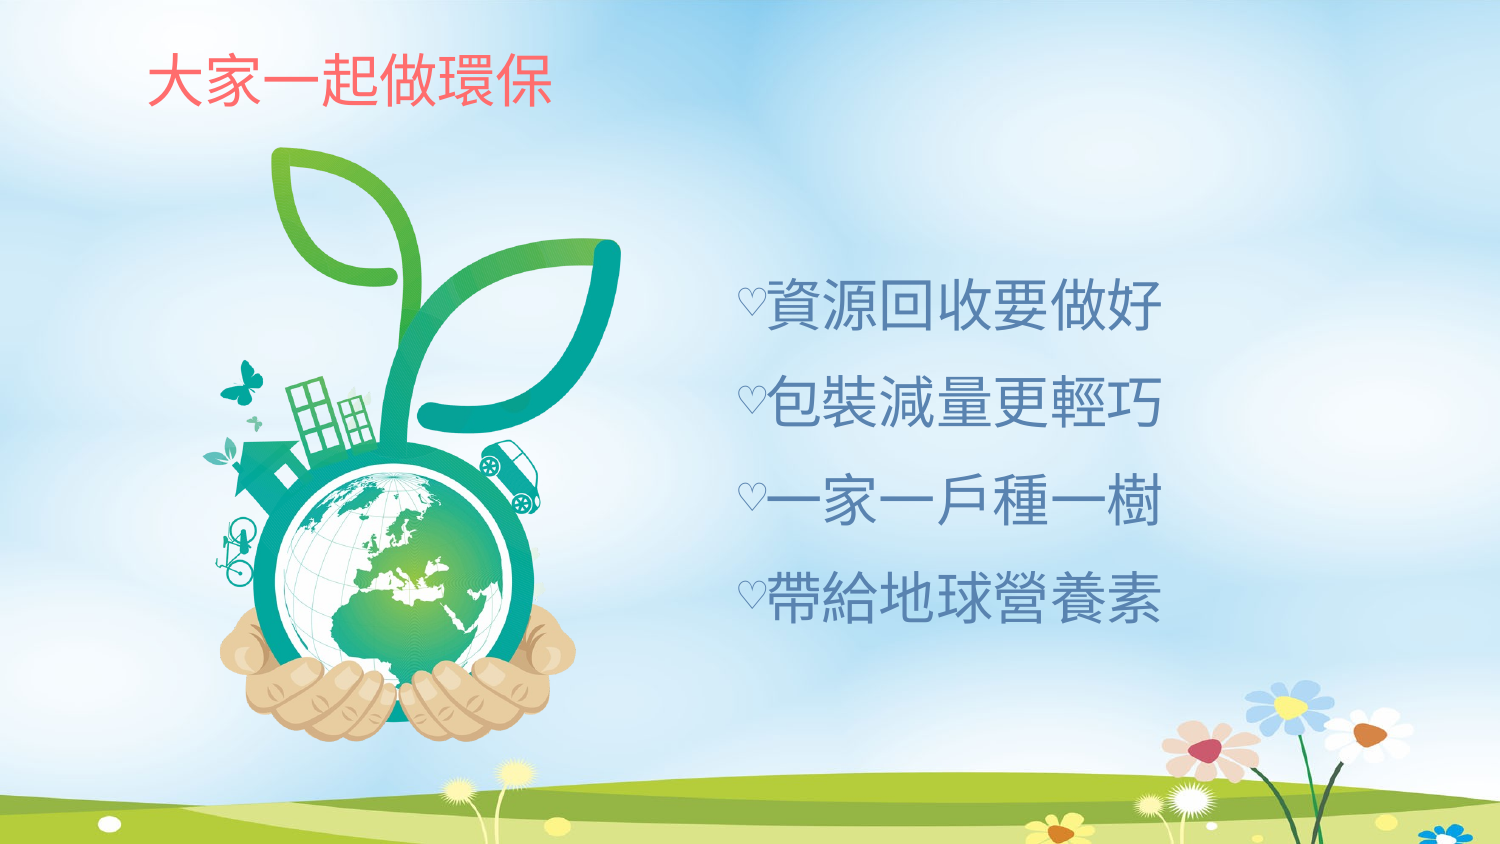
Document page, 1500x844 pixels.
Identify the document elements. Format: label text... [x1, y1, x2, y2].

title 大家一起做環保 [0, 6, 1026, 148]
picture [0, 0, 1500, 844]
list 資源回收要做好 包裝減量更輕巧 一家一戶種一樹 帶給地球營養素 [724, 206, 1359, 650]
